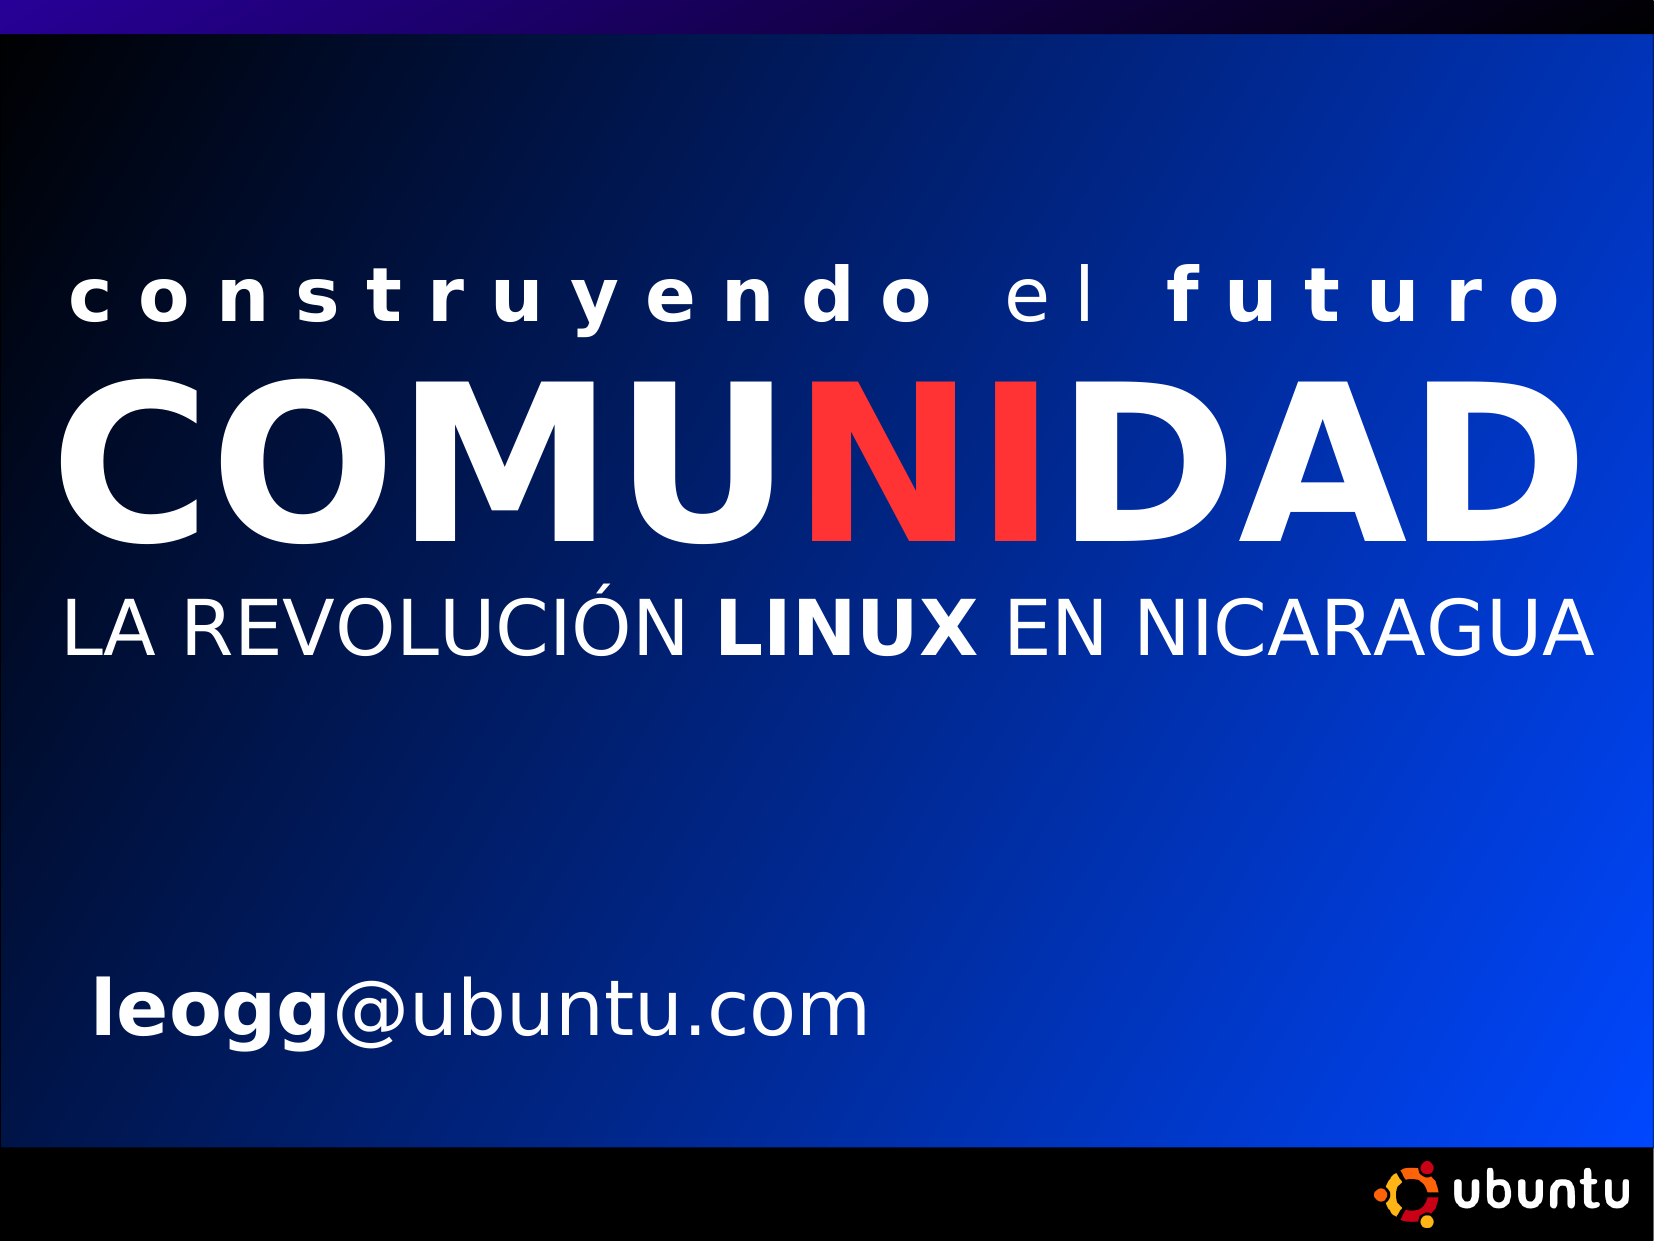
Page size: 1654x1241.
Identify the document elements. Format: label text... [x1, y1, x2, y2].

picture [1374, 1161, 1629, 1228]
text_box LA REVOLUCIÓN LINUX EN NICARAGUA [60, 583, 1596, 720]
text_box c o n s t r u y e n d o e l f u t u r o [68, 250, 1561, 339]
text_box COMUNIDAD [50, 336, 1590, 591]
text_box [0, 0, 1654, 1241]
text_box leogg@ubuntu.com [90, 963, 873, 1062]
